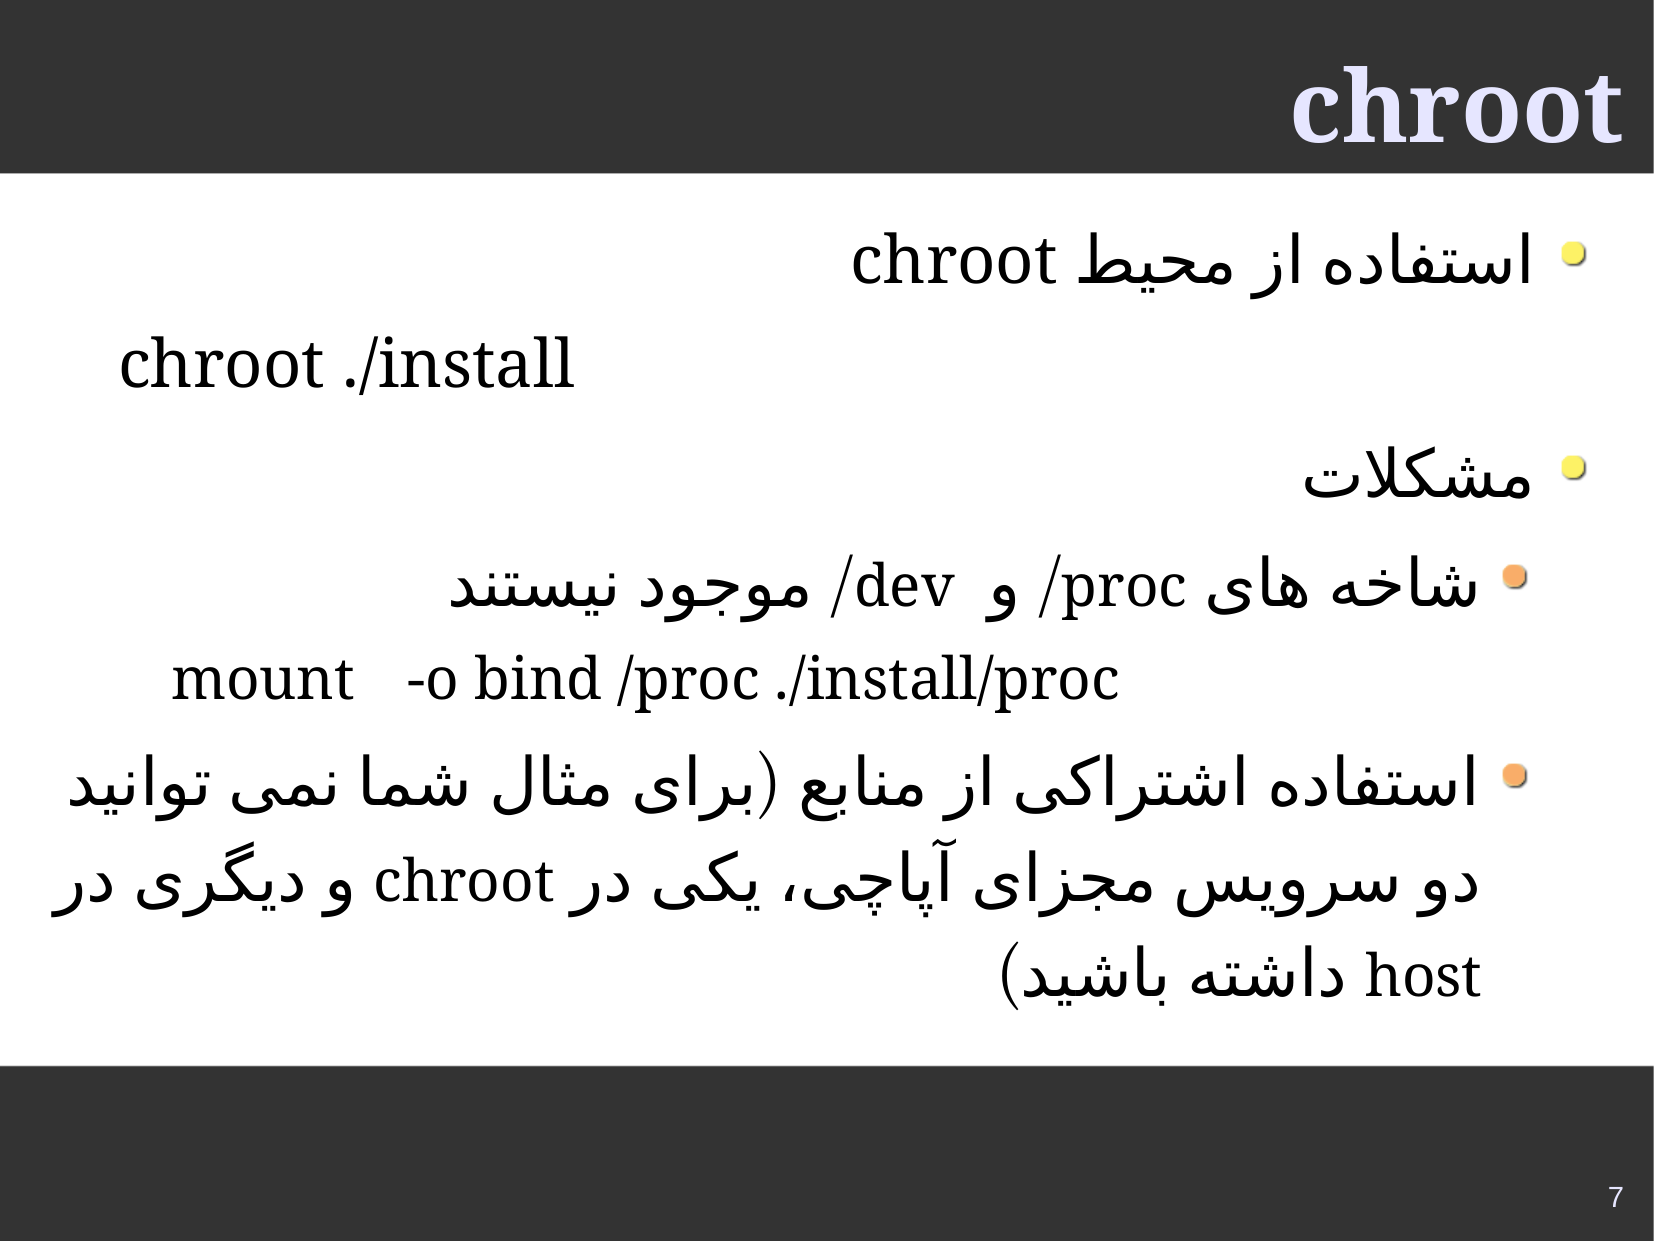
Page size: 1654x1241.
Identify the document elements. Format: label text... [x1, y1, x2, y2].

title chroot [29, 0, 1625, 206]
list استفاده از محیط chroot chroot ./install مشکلات شاخه های proc/ و dev/ موجود نیستند mount -o bind /proc ./install/proc استفاده اشتراکی از منابع (برای مثال شما نمی توانید دو سرویس مجزای آپاچی، یکی در chroot و دیگری در host داشته باشید) [29, 206, 1625, 1034]
picture [0, 0, 1654, 1241]
